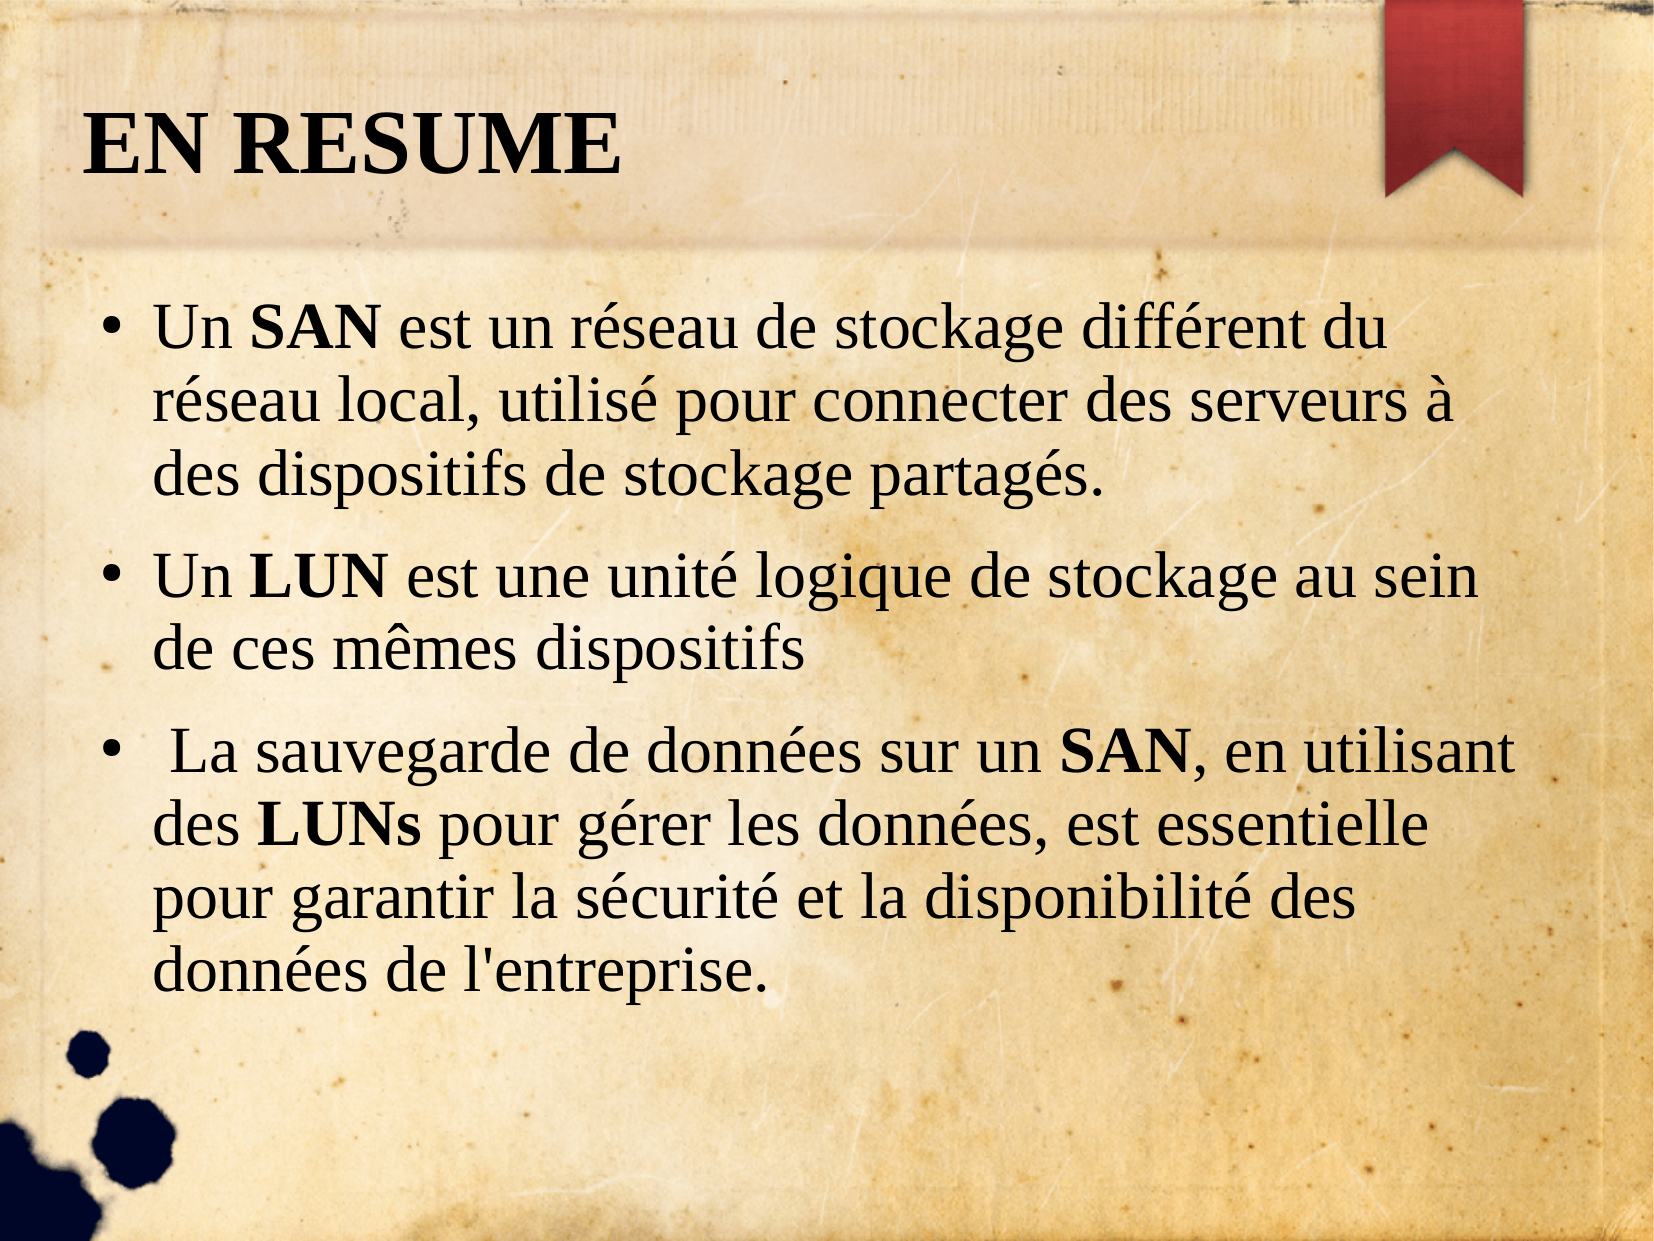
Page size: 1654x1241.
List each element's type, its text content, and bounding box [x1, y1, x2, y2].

title EN RESUME [82, 49, 1347, 237]
list Un SAN est un réseau de stockage différent du réseau local, utilisé pour connecter des serveurs à des dispositifs de stockage partagés. Un LUN est une unité logique de stockage au sein de ces mêmes dispositifs La sauvegarde de données sur un SAN, en utilisant des LUNs pour gérer les données, est essentielle pour garantir la sécurité et la disponibilité des données de l'entreprise. [82, 290, 1538, 1010]
picture [0, 0, 1654, 1241]
